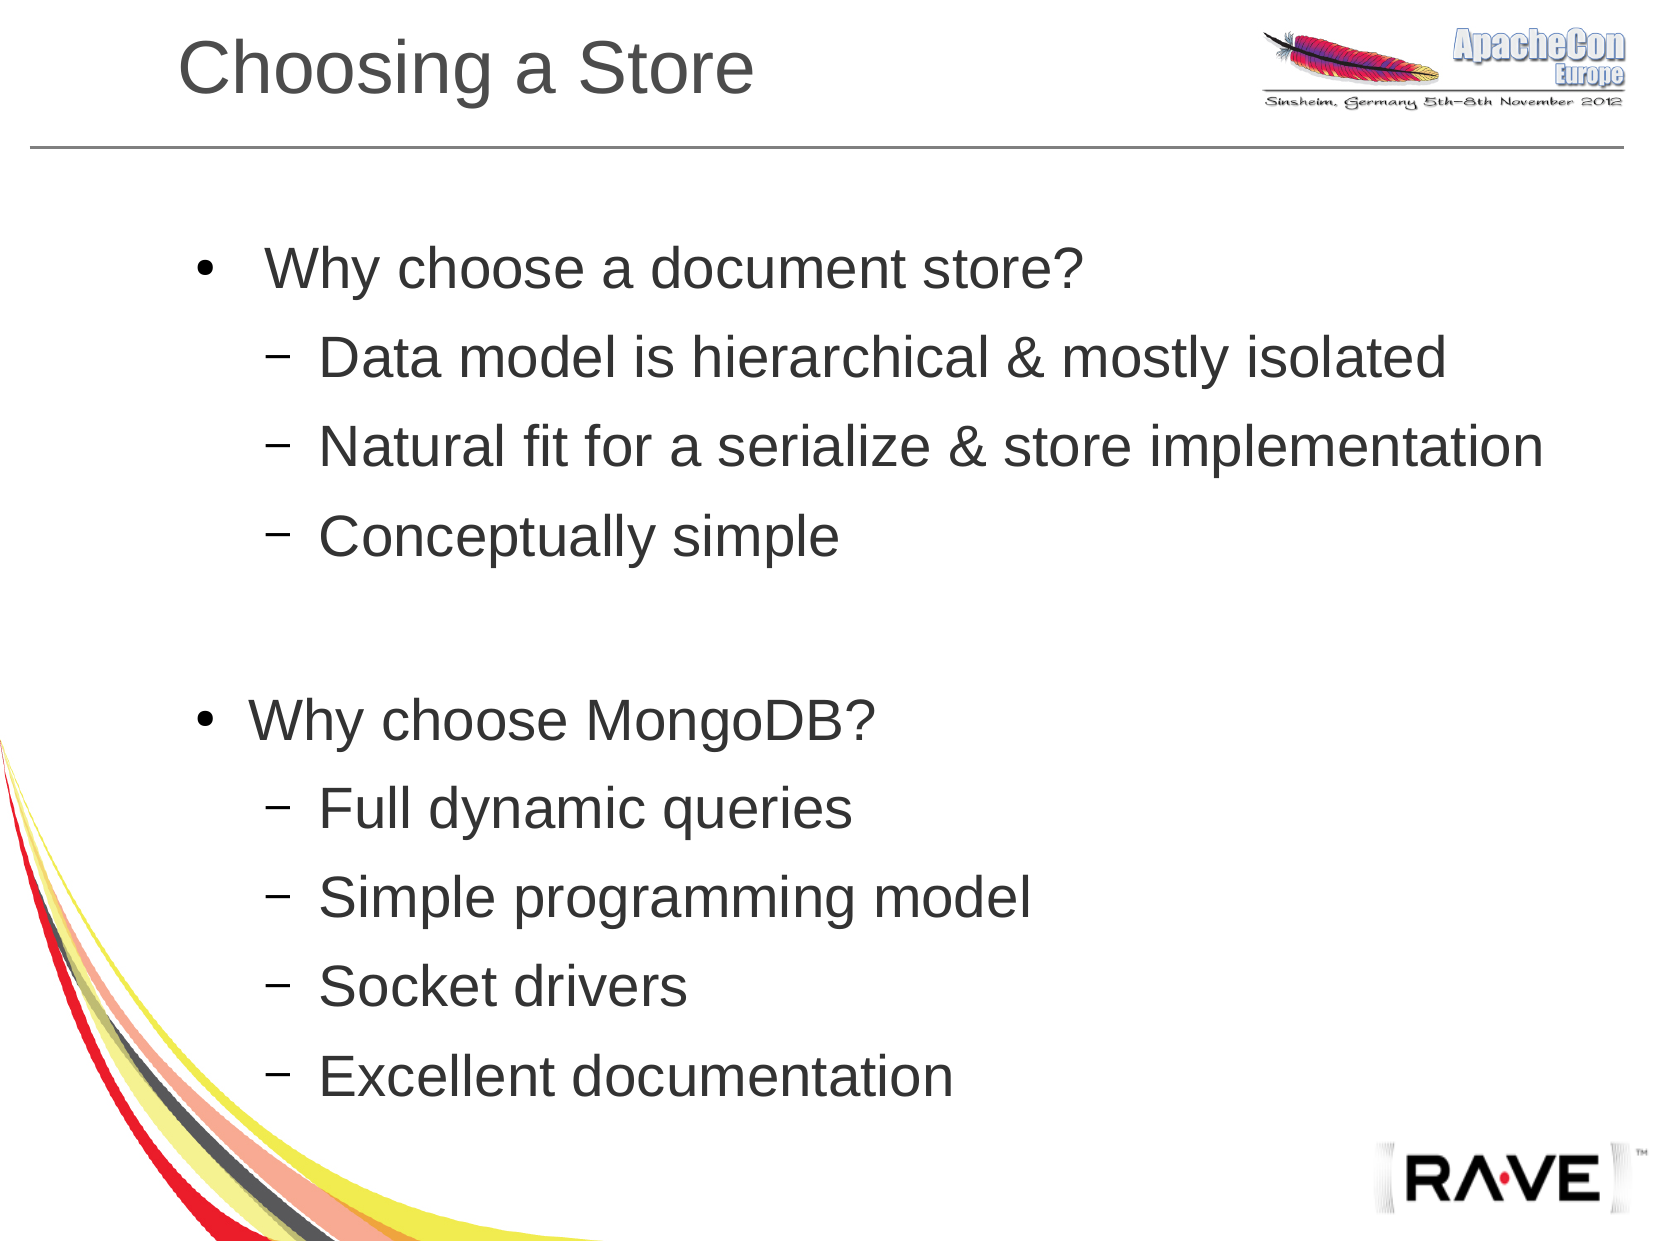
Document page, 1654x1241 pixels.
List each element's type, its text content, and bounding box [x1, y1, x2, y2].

title Choosing a Store [177, 11, 1536, 125]
picture [0, 0, 1654, 1241]
list Why choose a document store? Data model is hierarchical & mostly isolated Natural fit for a serialize & store implementation Conceptually simple Why choose MongoDB? Full dynamic queries Simple programming model Socket drivers Excellent documentation [177, 236, 1625, 1109]
